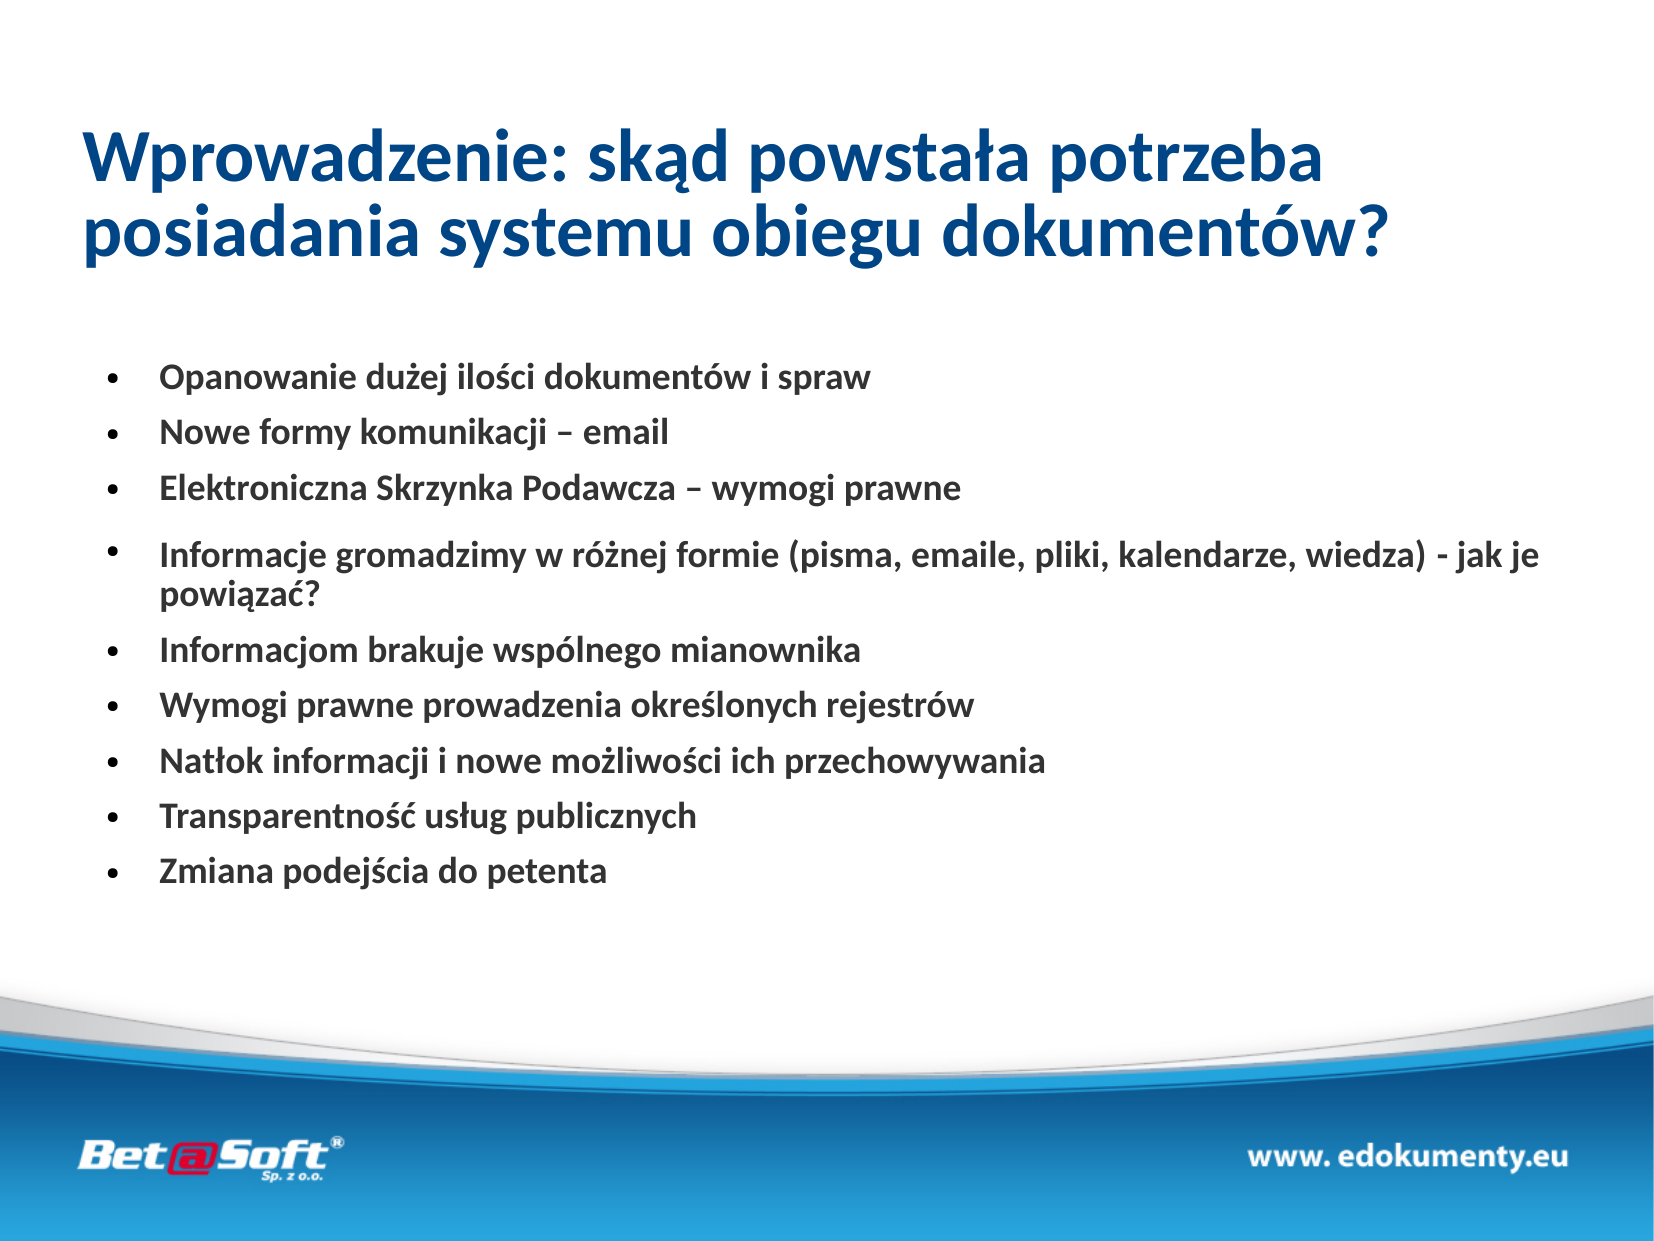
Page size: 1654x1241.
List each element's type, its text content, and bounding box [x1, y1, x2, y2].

picture [0, 0, 1654, 1241]
list Opanowanie dużej ilości dokumentów i spraw Nowe formy komunikacji – email Elektroniczna Skrzynka Podawcza – wymogi prawne Informacje gromadzimy w różnej formie (pisma, emaile, pliki, kalendarze, wiedza)‏ - jak je powiązać? Informacjom brakuje wspólnego mianownika Wymogi prawne prowadzenia określonych rejestrów Natłok informacji i nowe możliwości ich przechowywania Transparentność usług publicznych Zmiana podejścia do petenta [88, 361, 1572, 1180]
title Wprowadzenie: skąd powstała potrzeba posiadania systemu obiegu dokumentów? [82, 92, 1571, 309]
